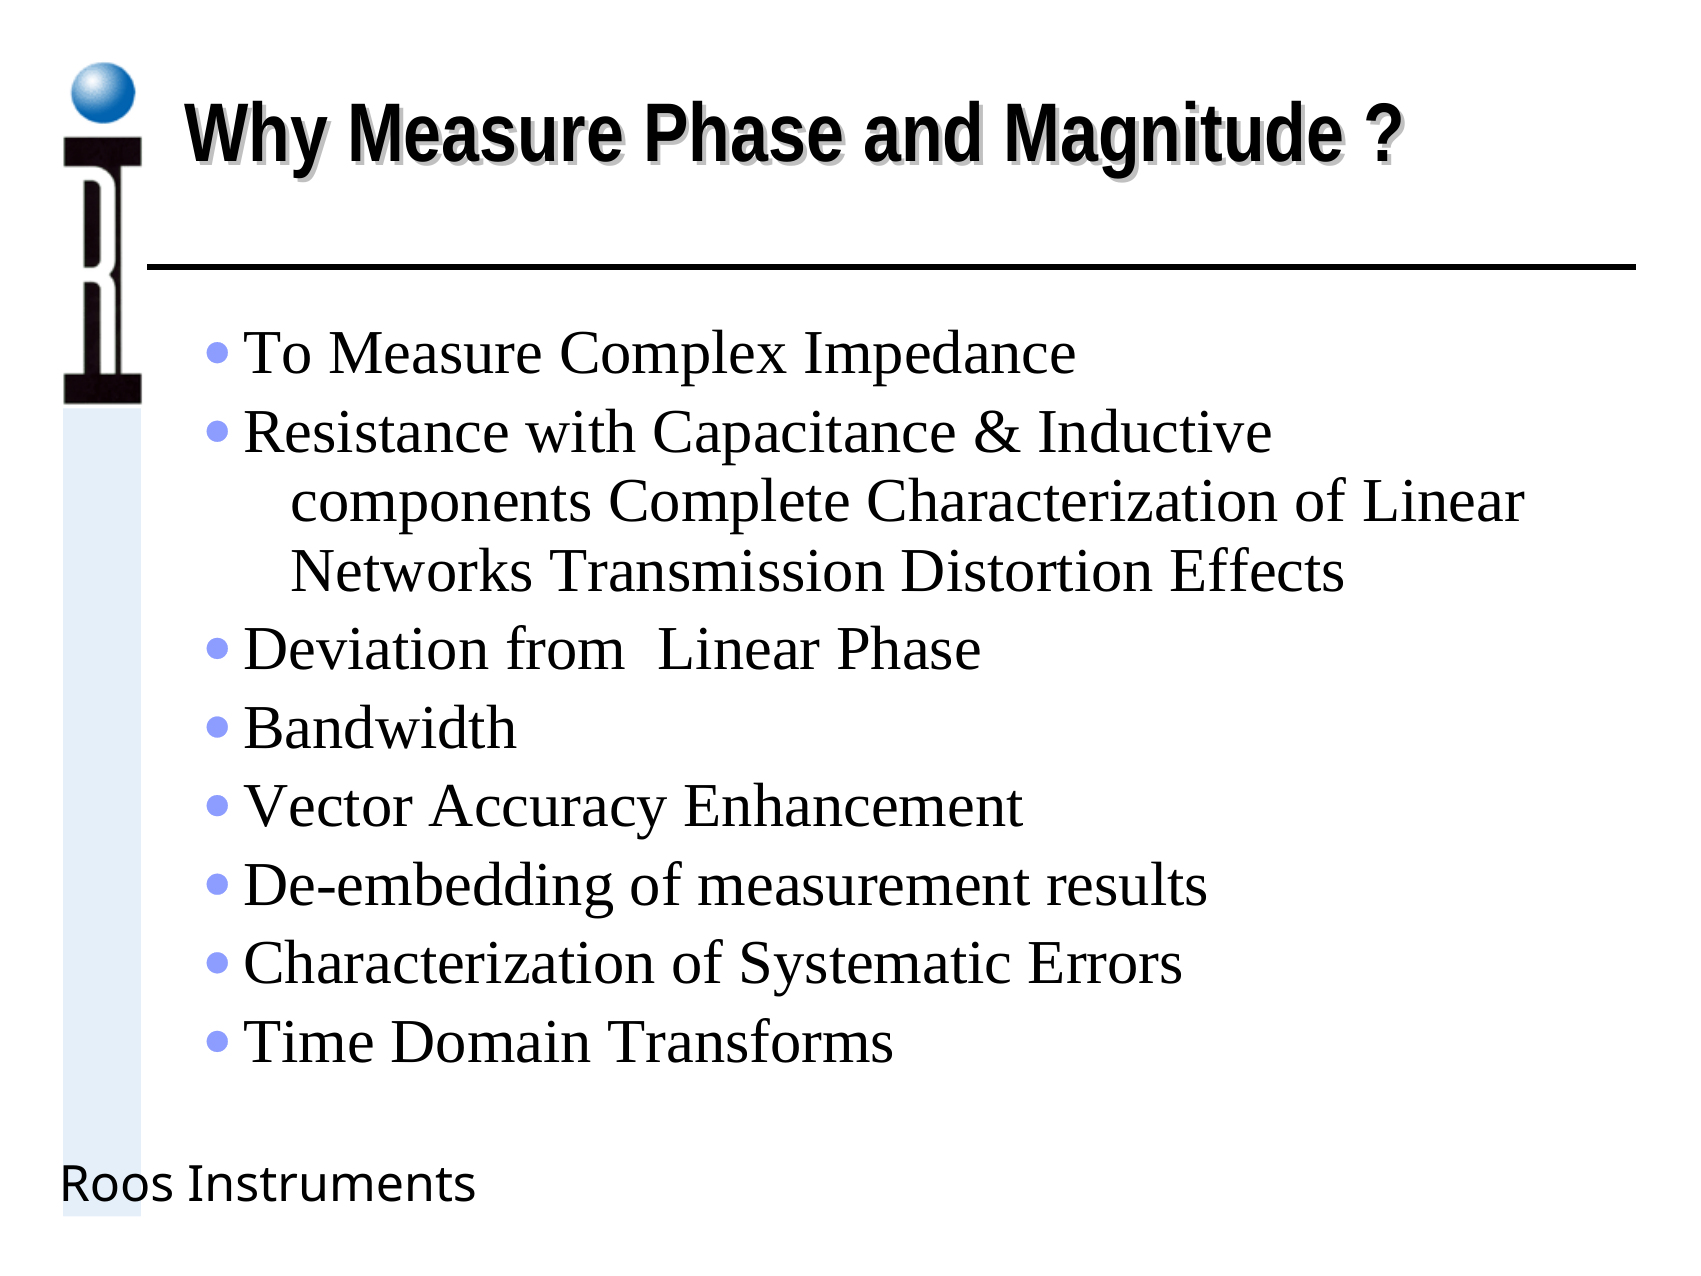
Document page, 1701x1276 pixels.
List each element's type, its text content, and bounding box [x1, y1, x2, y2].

picture [59, 58, 147, 411]
text_box Why Measure Phase and Magnitude ? [184, 92, 1539, 274]
text_box To Measure Complex Impedance Resistance with Capacitance & Inductive components Complete Characterization of Linear Networks Transmission Distortion Effects Deviation from Linear Phase Bandwidth Vector Accuracy Enhancement De-embedding of measurement results Characterization of Systematic Errors Time Domain Transforms [191, 318, 1548, 1168]
